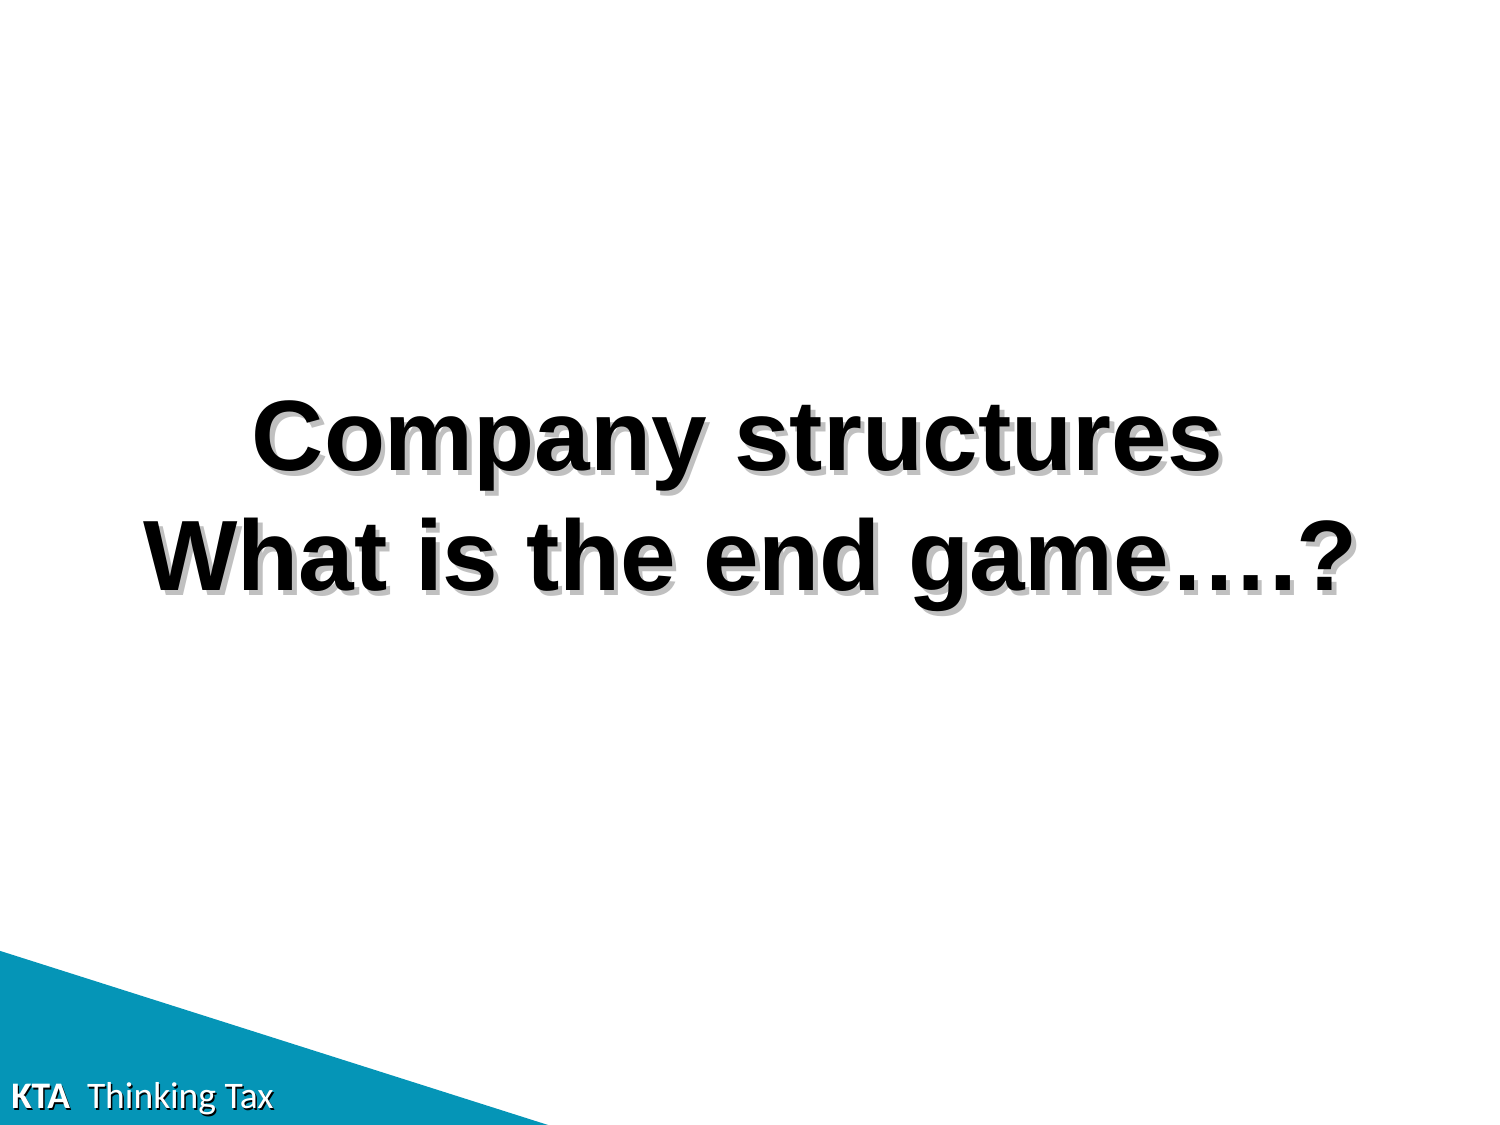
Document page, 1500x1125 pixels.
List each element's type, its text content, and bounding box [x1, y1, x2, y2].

list Company structures What is the end game….? [64, 78, 1415, 821]
